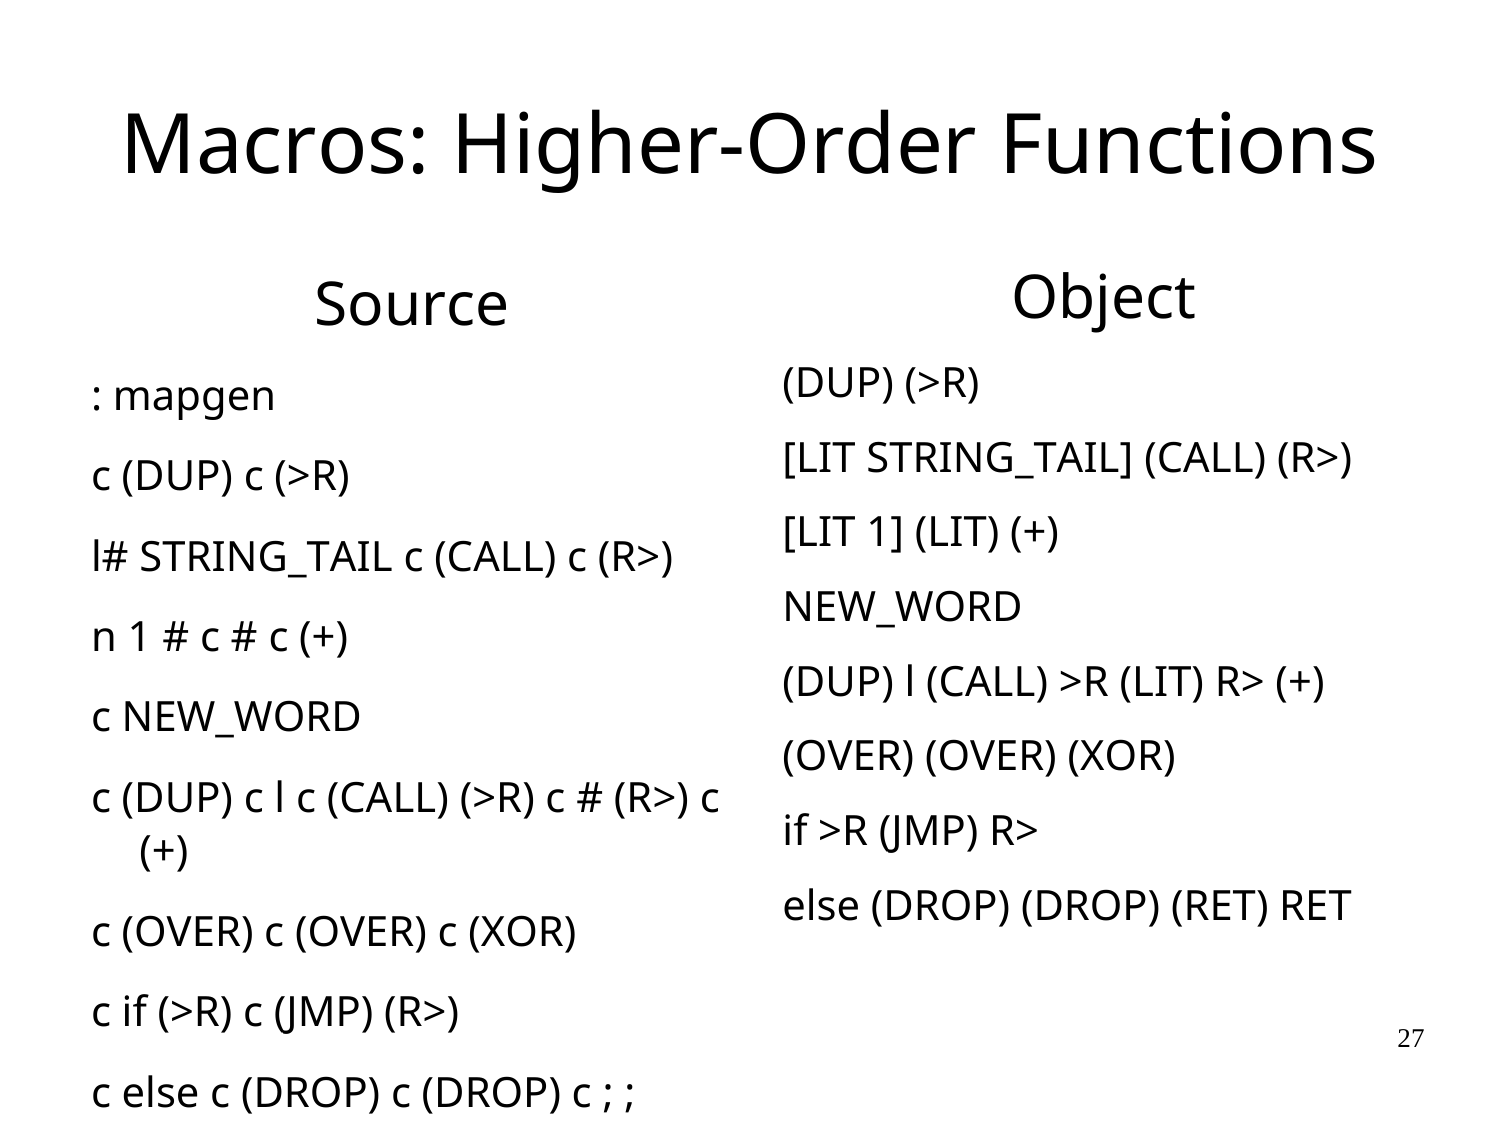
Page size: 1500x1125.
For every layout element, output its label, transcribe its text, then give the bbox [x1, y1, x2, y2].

list Object (DUP) (>R) [LIT STRING_TAIL] (CALL) (R>) [LIT 1] (LIT) (+) NEW_WORD (DUP) l (CALL) >R (LIT) R> (+) (OVER) (OVER) (XOR) if >R (JMP) R> else (DROP) (DROP) (RET) RET [766, 263, 1426, 944]
list Source : mapgen c (DUP) c (>R) l# STRING_TAIL c (CALL) c (R>) n 1 # c # c (+) c NEW_WORD c (DUP) c l c (CALL) (>R) c # (R>) c (+) c (OVER) c (OVER) c (XOR) c if (>R) c (JMP) (R>) c else c (DROP) c (DROP) c ; ; [75, 263, 734, 1090]
title Macros: Higher-Order Functions [75, 86, 1426, 191]
